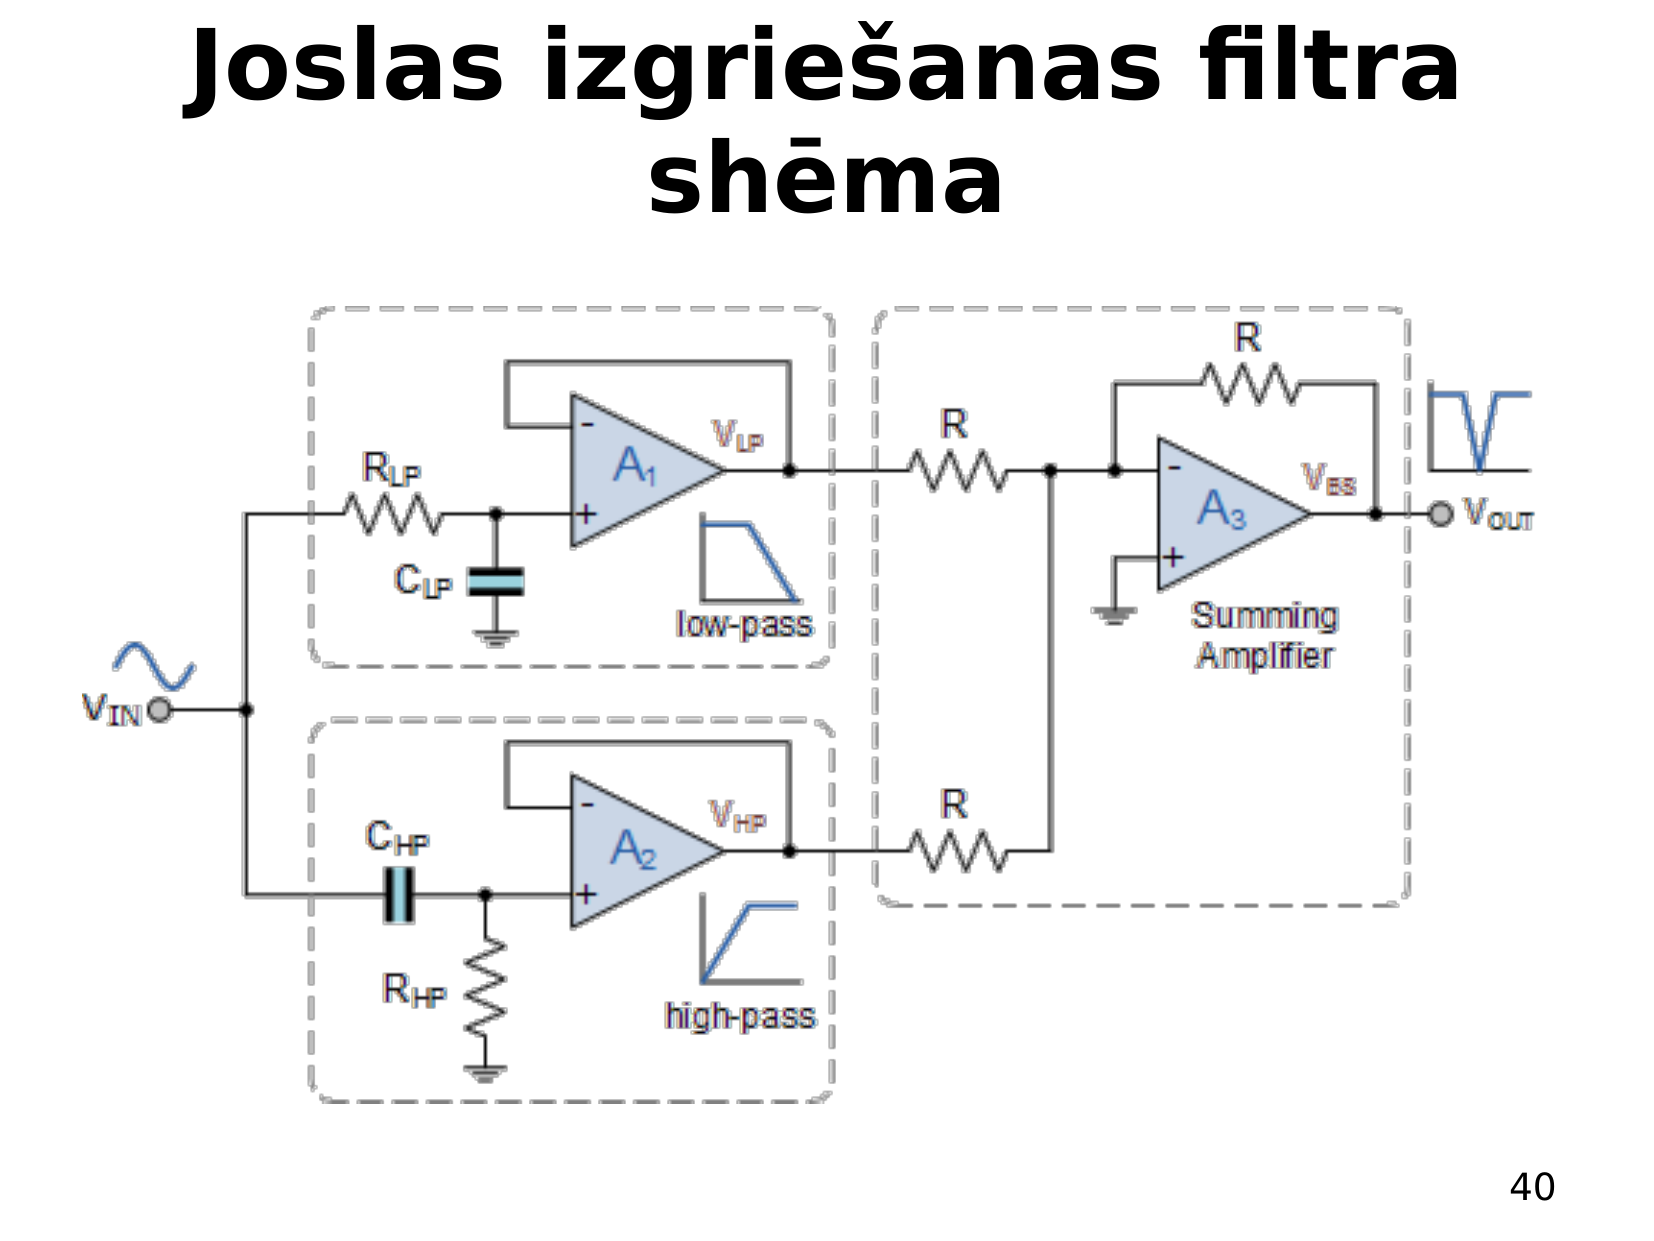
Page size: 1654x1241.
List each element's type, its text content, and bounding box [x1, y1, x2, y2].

picture [82, 306, 1538, 1104]
title Joslas izgriešanas filtra shēma [82, 8, 1571, 236]
